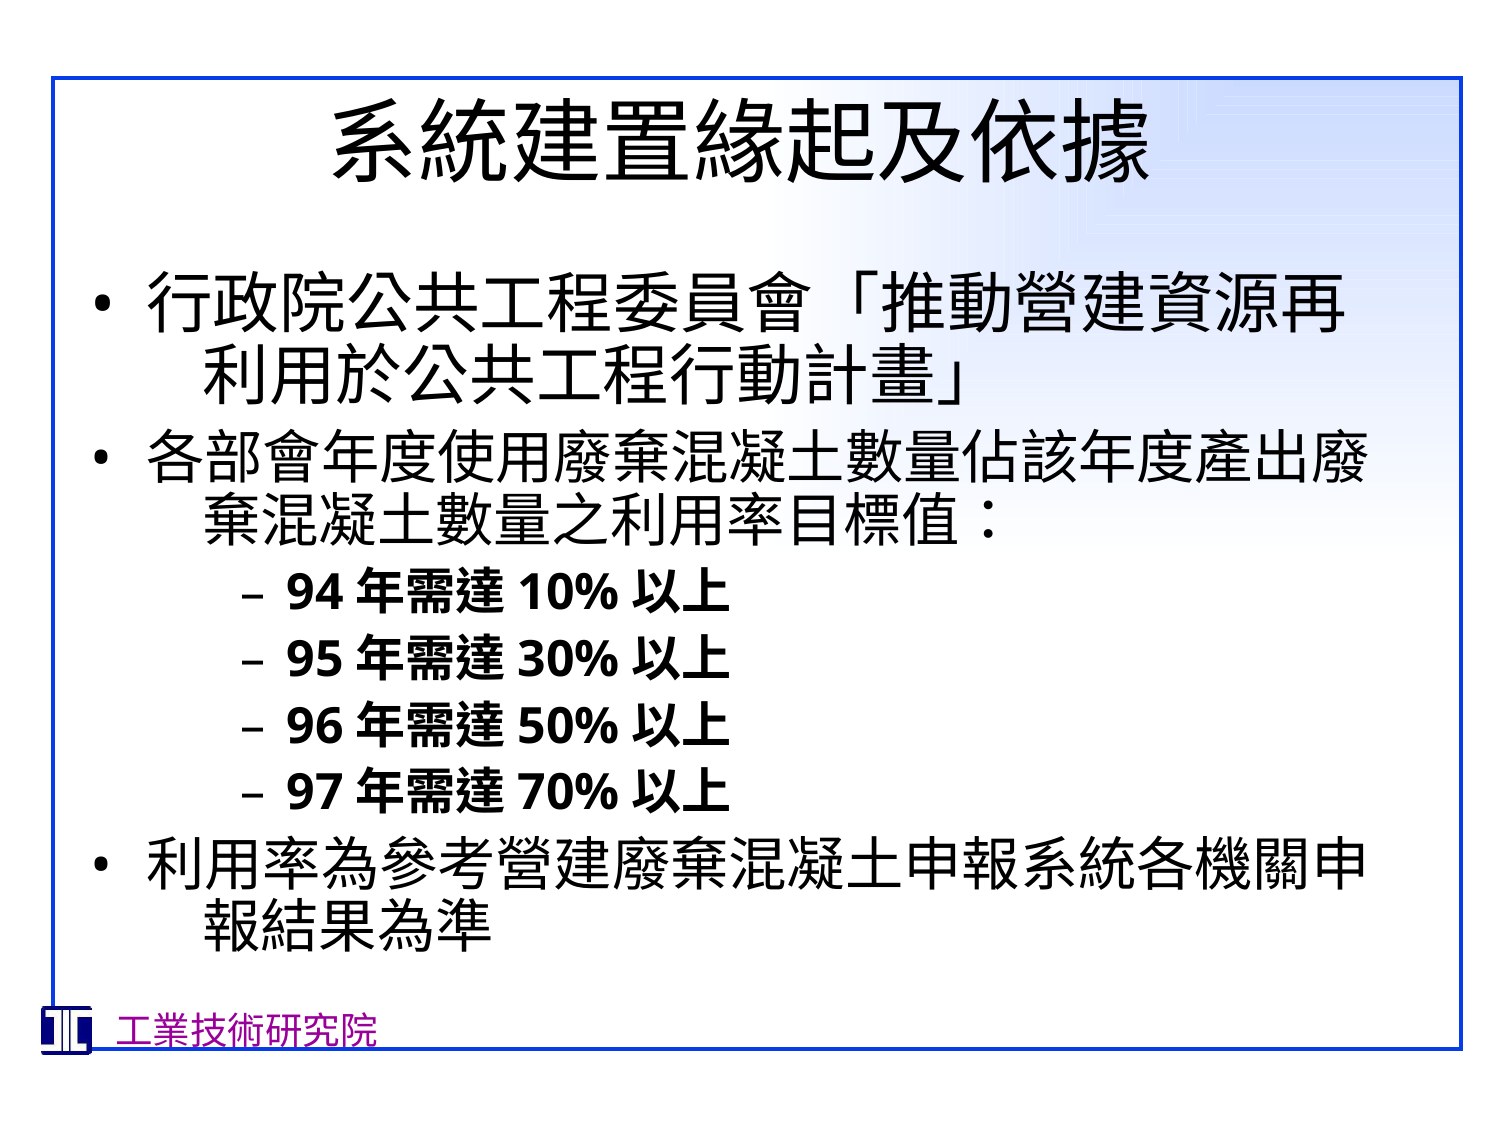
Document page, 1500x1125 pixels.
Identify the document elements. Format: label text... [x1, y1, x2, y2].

list 行政院公共工程委員會「推動營建資源再利用於公共工程行動計畫」 各部會年度使用廢棄混凝土數量佔該年度產出廢棄混凝土數量之利用率目標值： 94年需達10%以上 95年需達30%以上 96年需達50%以上 97年需達70%以上 利用率為參考營建廢棄混凝土申報系統各機關申報結果為準 [75, 262, 1426, 1005]
title 系統建置緣起及依據 [75, 45, 1426, 233]
